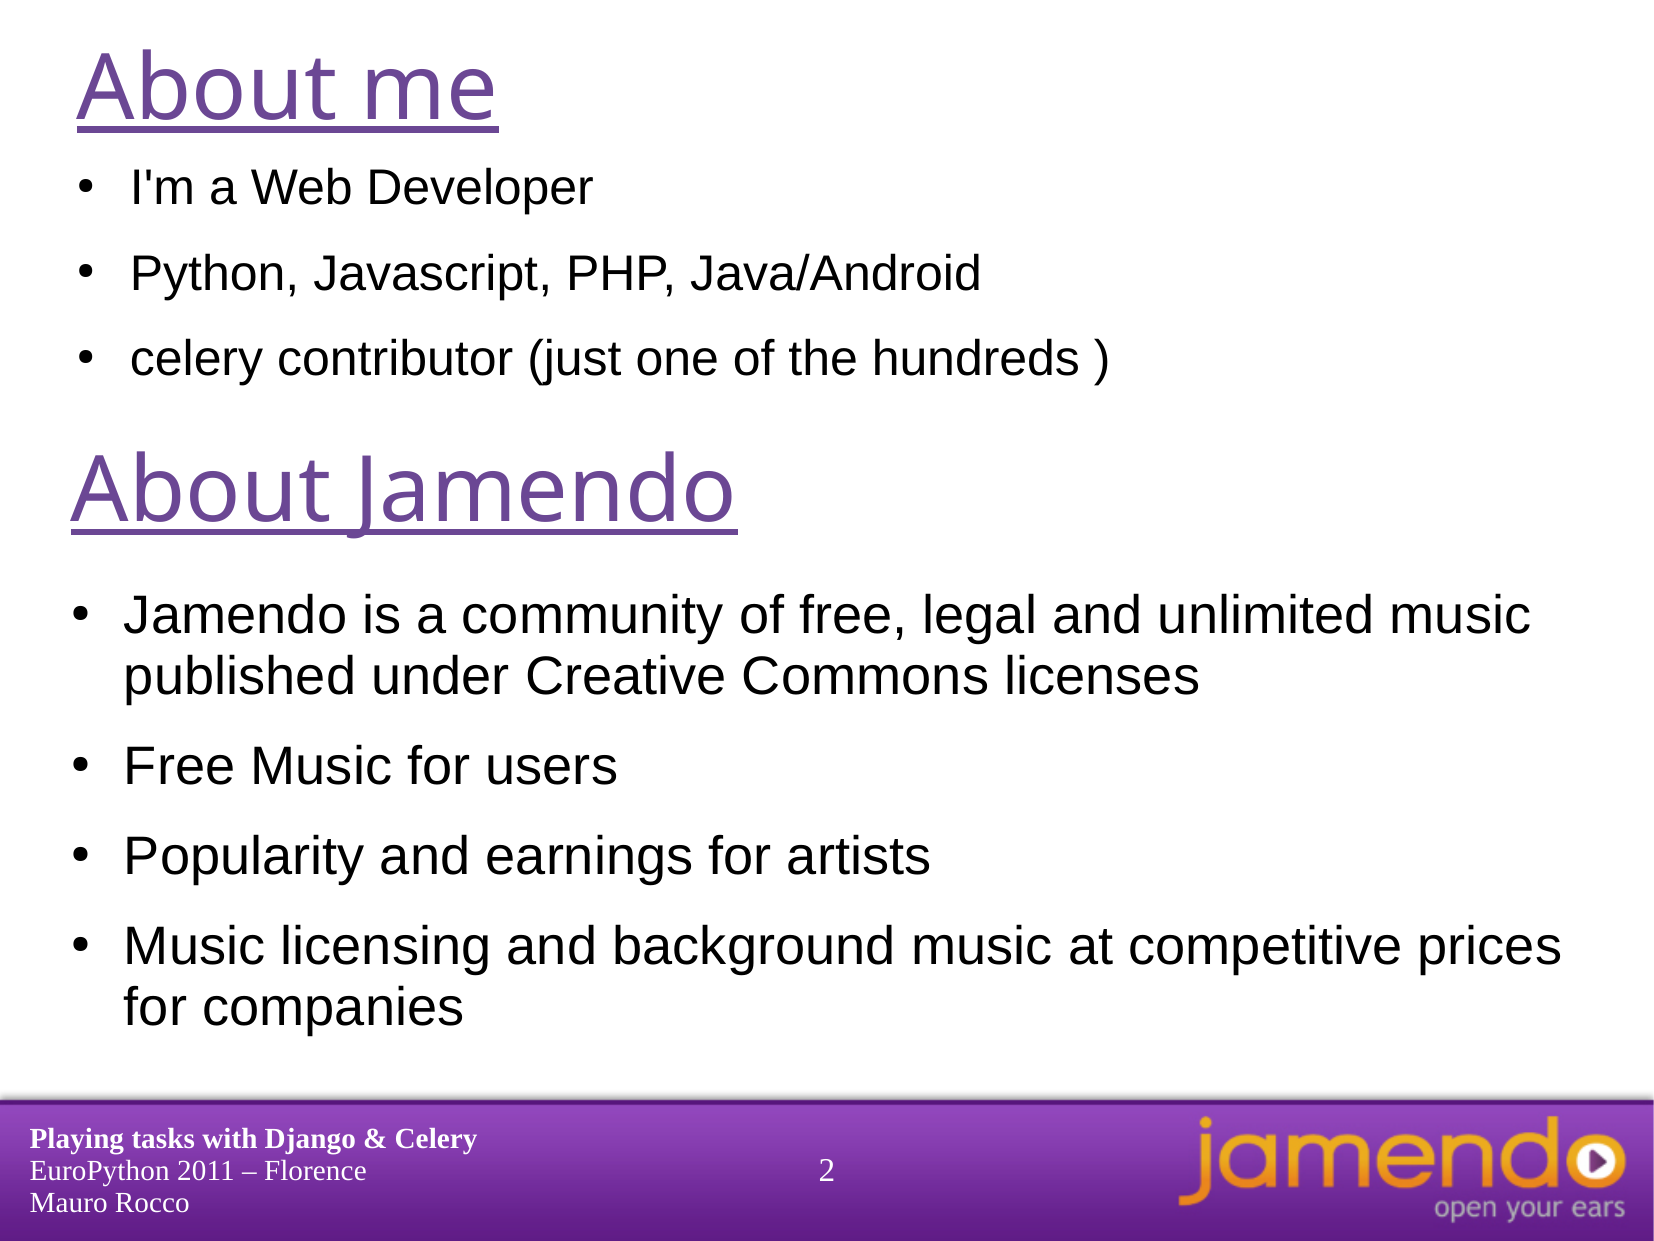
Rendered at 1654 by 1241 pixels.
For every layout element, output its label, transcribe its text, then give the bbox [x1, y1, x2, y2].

picture [0, 0, 1654, 1241]
title About Jamendo [70, 407, 833, 565]
list I'm a Web Developer Python, Javascript, PHP, Java/Android celery contributor (just one of the hundreds ) [59, 159, 1477, 396]
title About me [76, 19, 703, 148]
list Jamendo is a community of free, legal and unlimited music published under Creative Commons licenses Free Music for users Popularity and earnings for artists Music licensing and background music at competitive prices for companies [53, 584, 1589, 1058]
